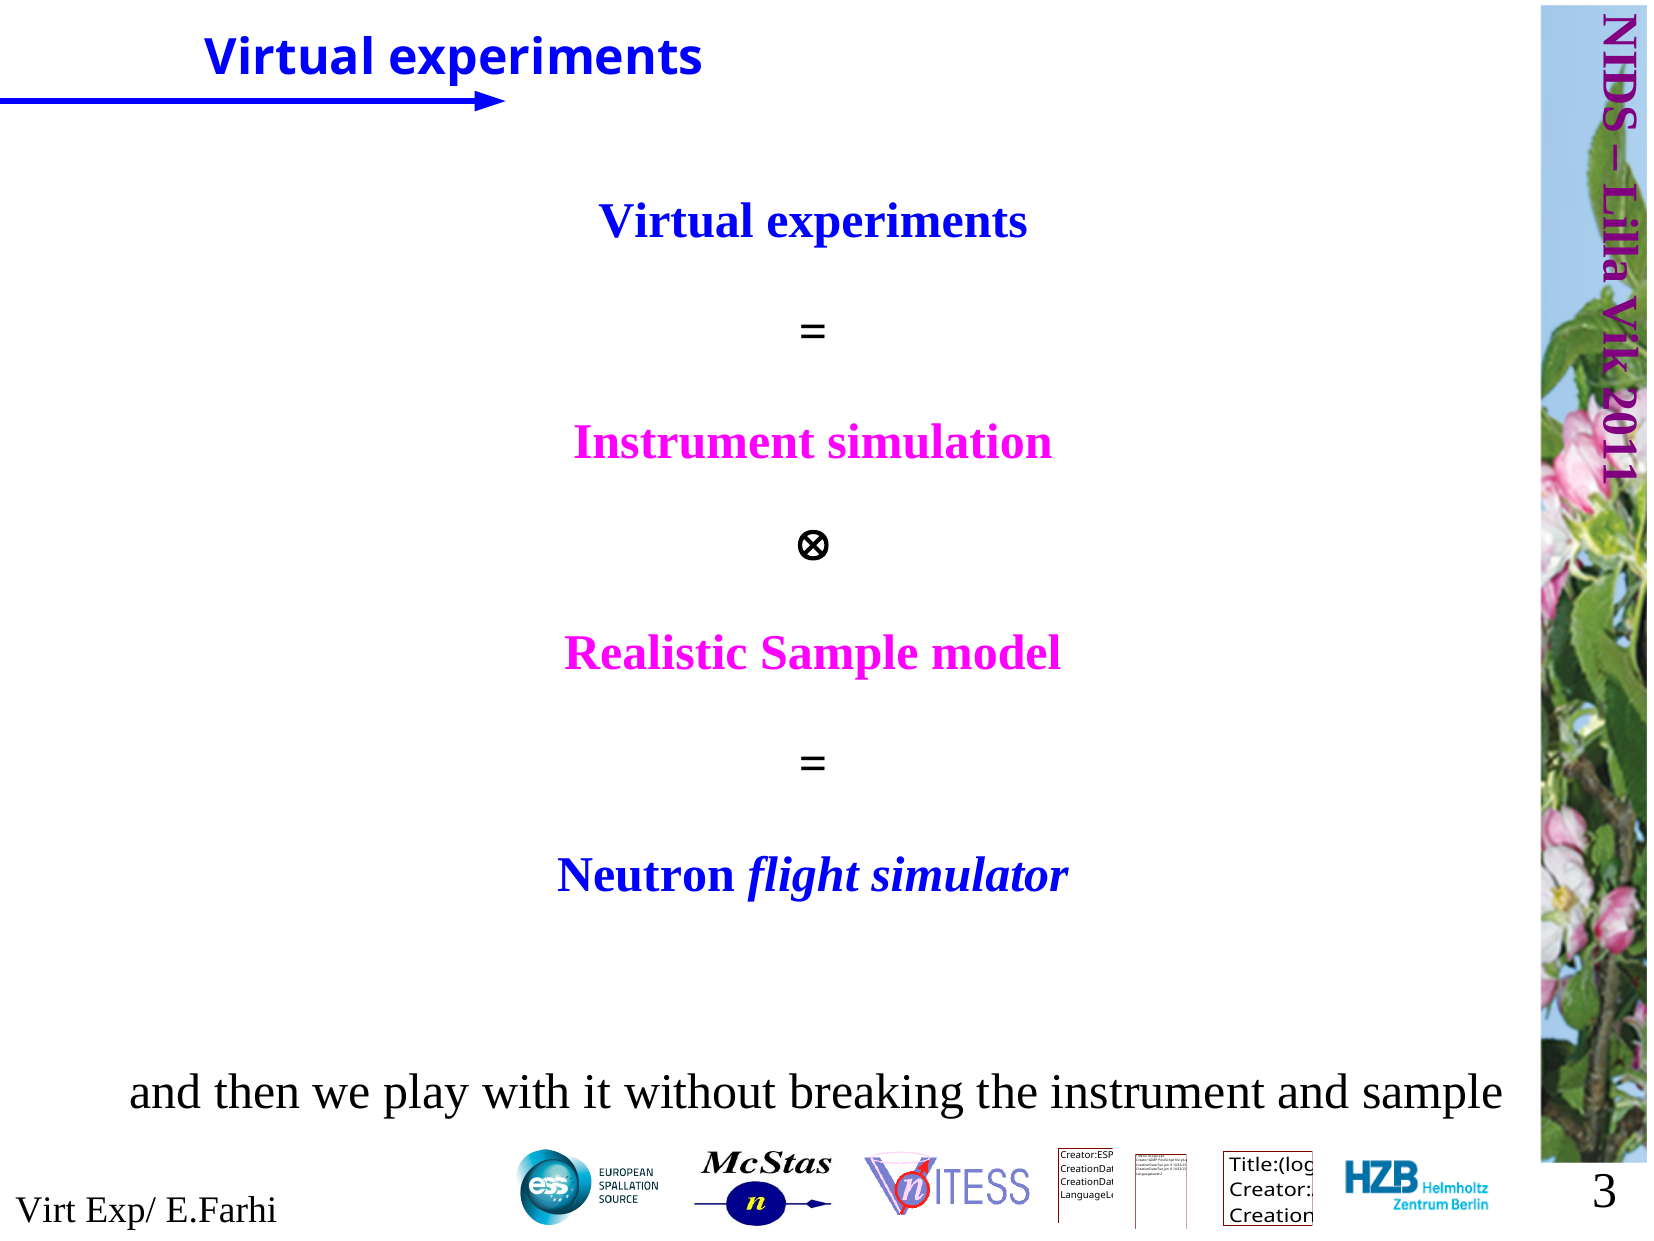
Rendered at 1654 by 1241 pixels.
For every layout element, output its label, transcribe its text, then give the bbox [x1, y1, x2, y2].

text_box Virtual experiments [204, 21, 1076, 91]
picture [529, 1164, 573, 1209]
picture [1542, 6, 1646, 1162]
picture [692, 1150, 834, 1226]
text_box and then we play with it without breaking the instrument and sample [129, 1064, 1506, 1120]
picture [516, 1149, 658, 1225]
picture [858, 1145, 1037, 1221]
picture [1323, 1145, 1526, 1221]
text_box Virtual experiments = Instrument simulation ⊗ Realistic Sample model = Neutron flight simulator [557, 193, 1131, 1027]
